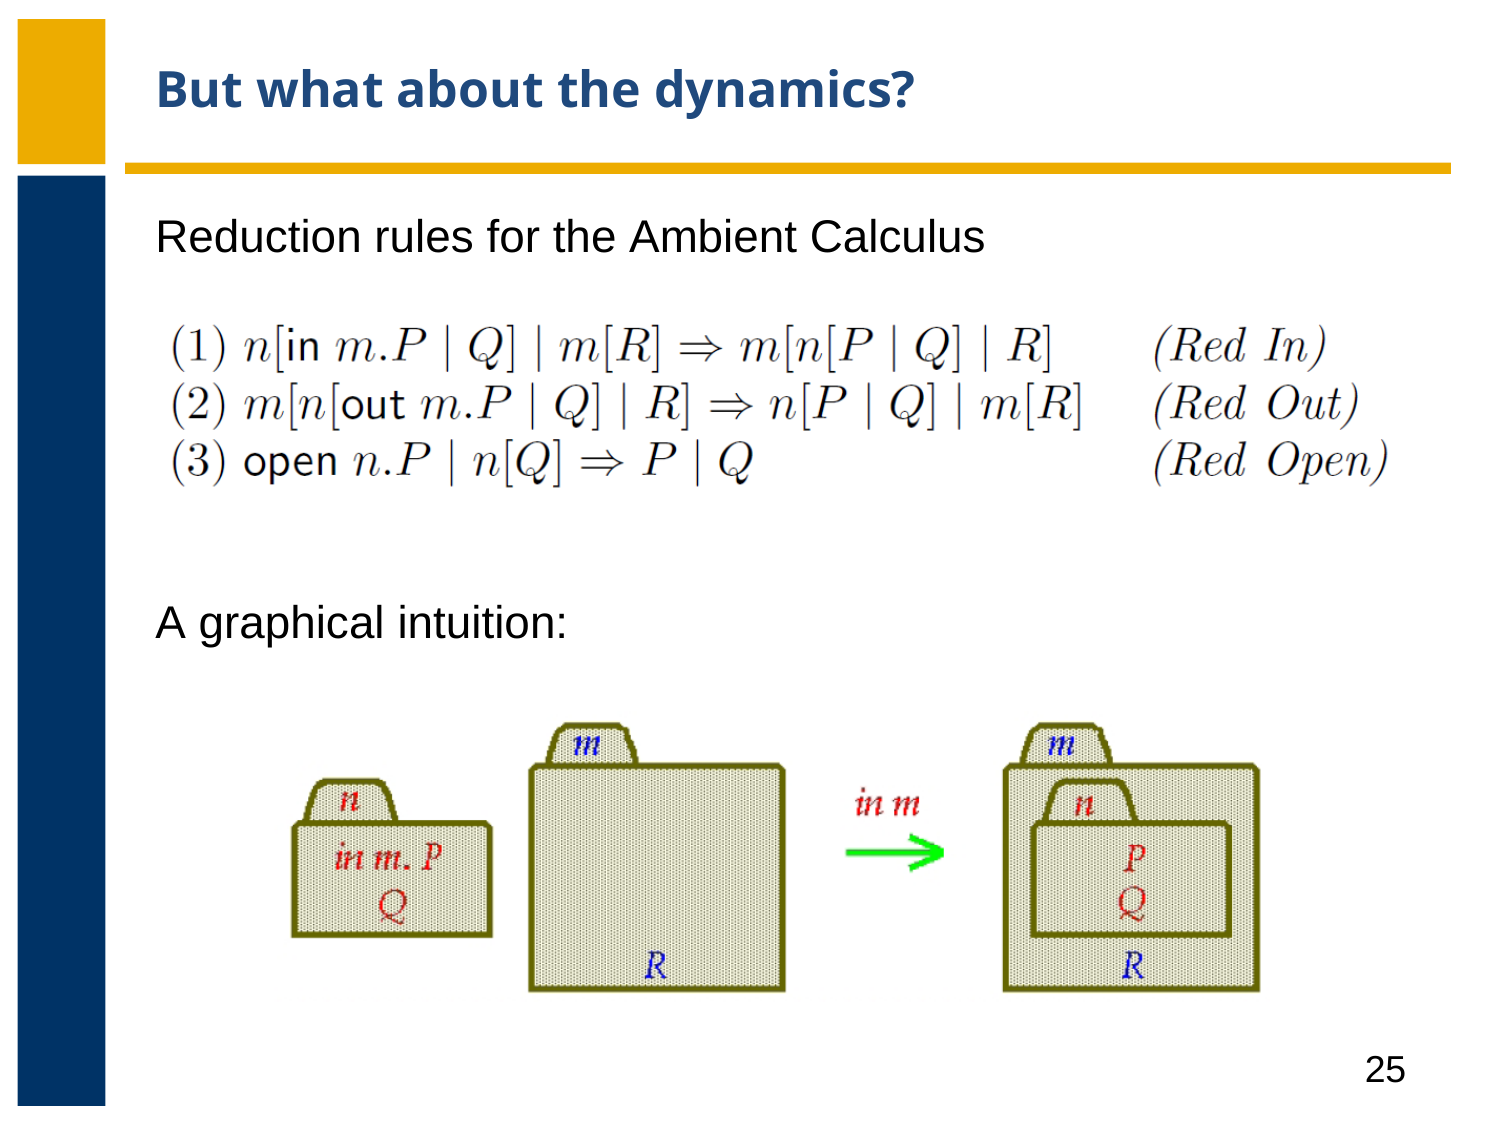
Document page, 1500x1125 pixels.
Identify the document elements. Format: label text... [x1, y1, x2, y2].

list Reduction rules for the Ambient Calculus A graphical intuition: [140, 199, 1453, 1020]
picture [274, 708, 1270, 1002]
title But what about the dynamics? [140, 24, 1447, 152]
picture [159, 309, 1400, 497]
